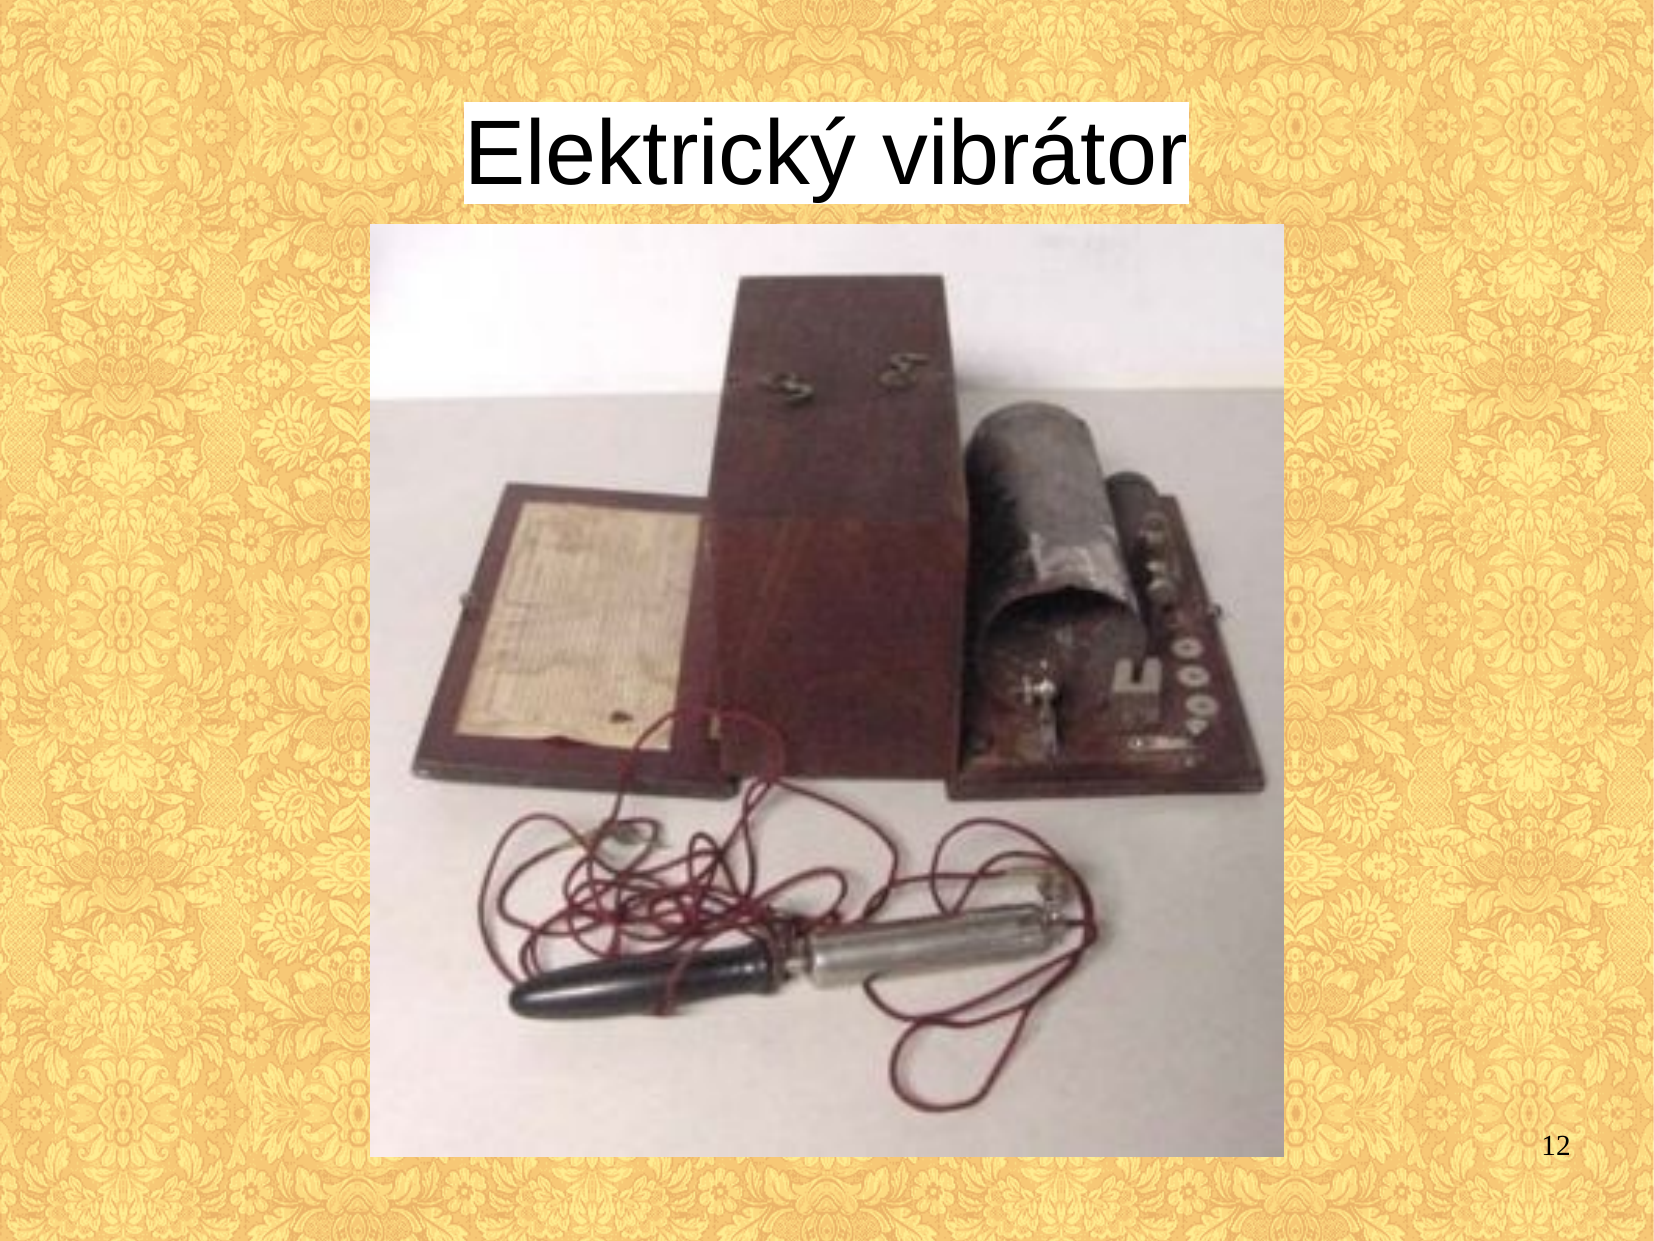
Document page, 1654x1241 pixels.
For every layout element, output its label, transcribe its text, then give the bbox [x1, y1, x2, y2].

title Elektrický vibrátor [82, 49, 1571, 257]
picture [0, 0, 1654, 1241]
